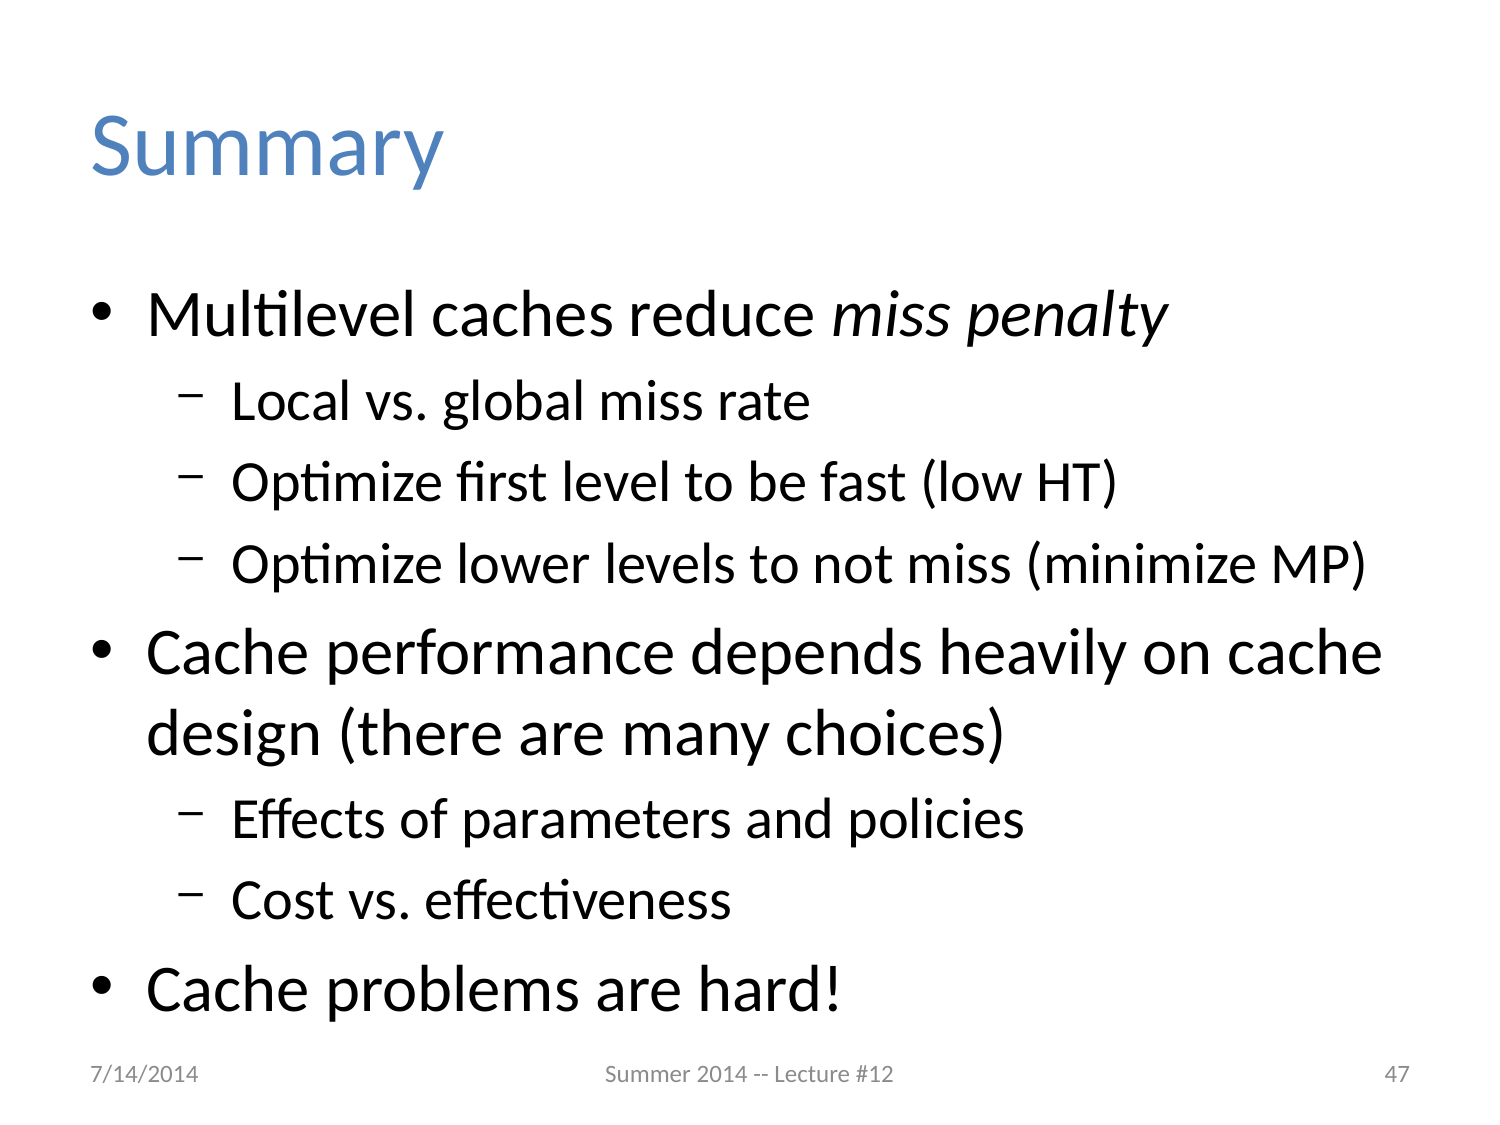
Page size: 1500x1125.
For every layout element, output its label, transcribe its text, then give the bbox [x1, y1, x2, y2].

list Multilevel caches reduce miss penalty Local vs. global miss rate Optimize first level to be fast (low HT) Optimize lower levels to not miss (minimize MP) Cache performance depends heavily on cache design (there are many choices) Effects of parameters and policies Cost vs. effectiveness Cache problems are hard! [75, 262, 1425, 1073]
title Summary [75, 45, 1425, 233]
footer Summer 2014 -- Lecture #12 [512, 1042, 988, 1103]
slide_number 7/14/2014 [75, 1042, 425, 1103]
slide_number <number> [1074, 1042, 1425, 1103]
